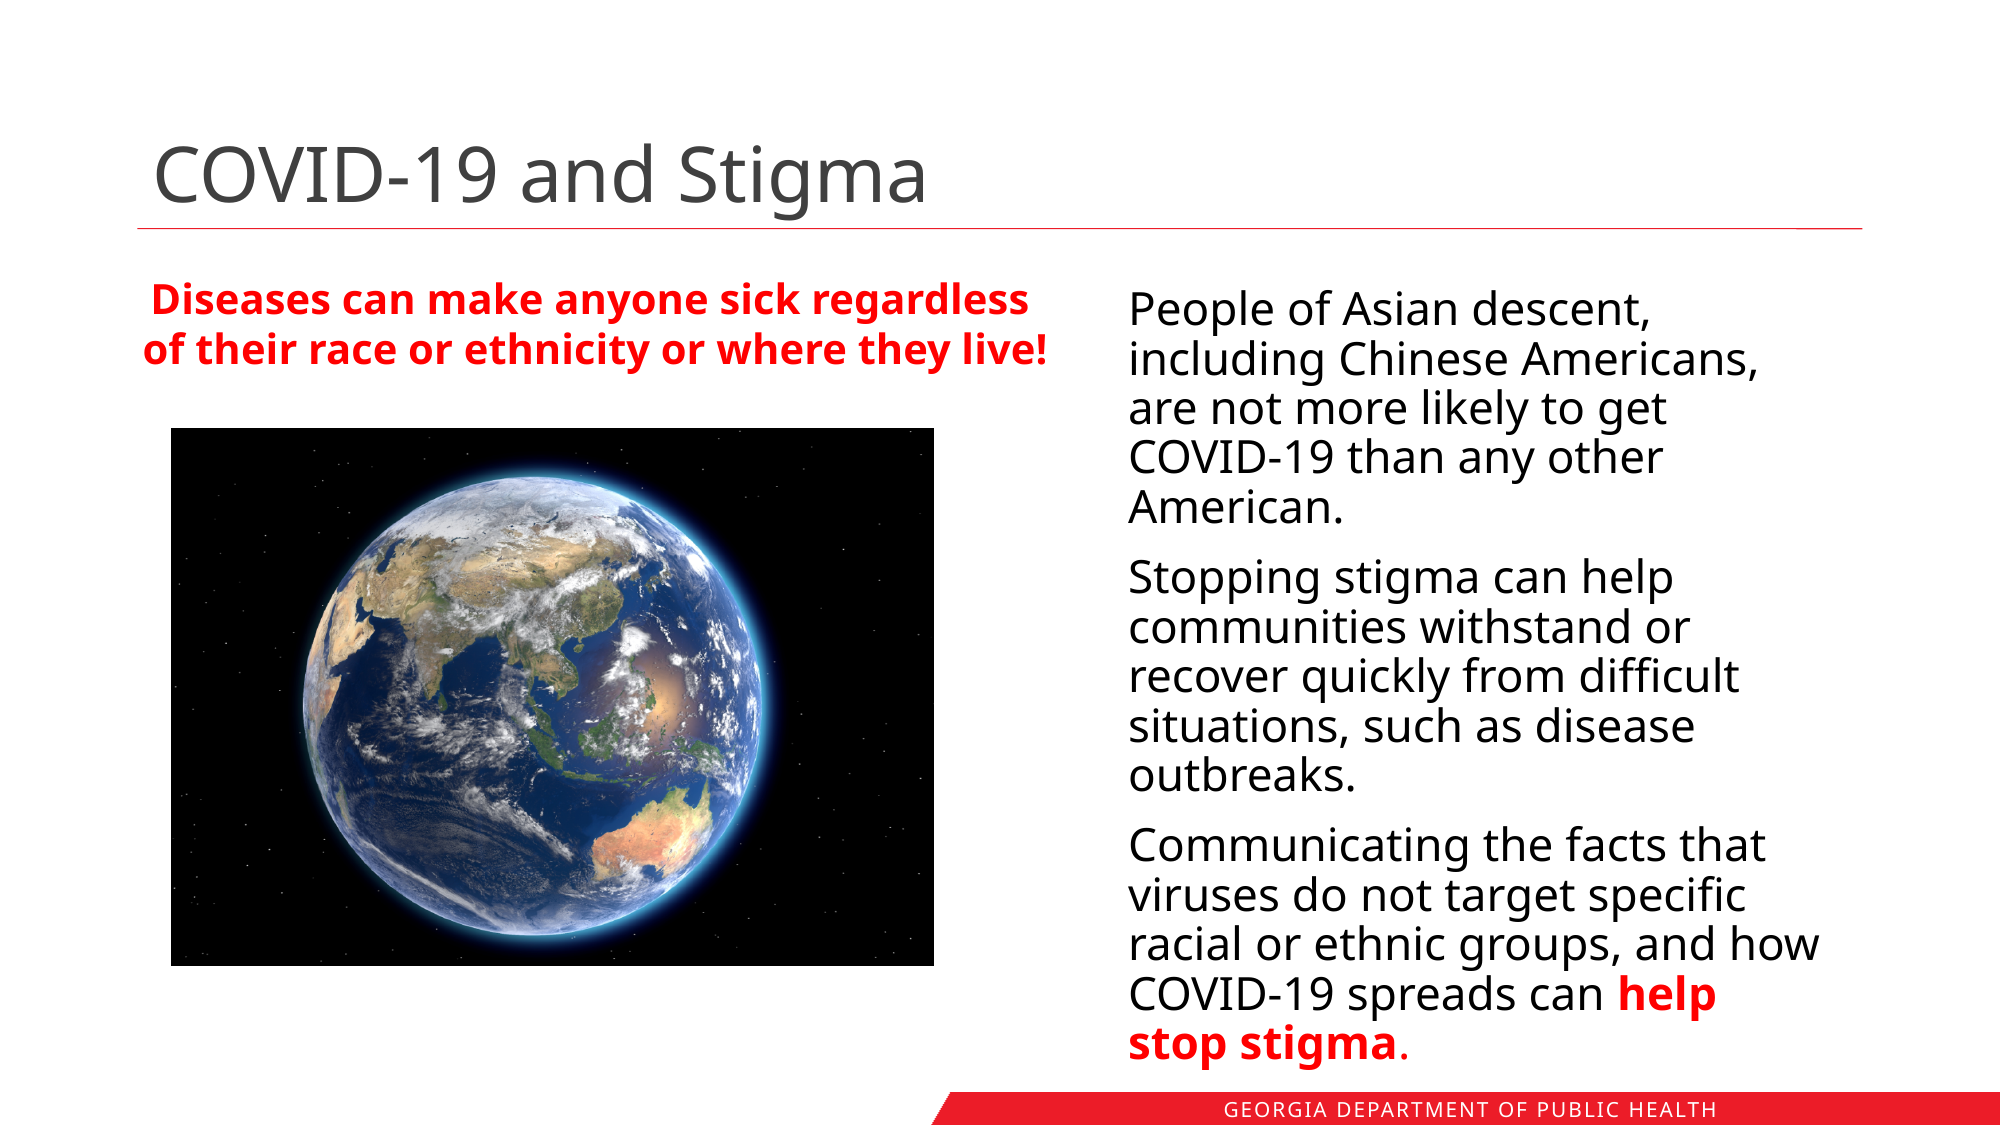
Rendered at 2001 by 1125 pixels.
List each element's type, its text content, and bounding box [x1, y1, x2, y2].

picture [931, 1092, 2000, 1125]
list People of Asian descent, including Chinese Americans, are not more likely to get COVID-19 than any other American. Stopping stigma can help communities withstand or recover quickly from difficult situations, such as disease outbreaks. Communicating the facts that viruses do not target specific racial or ethnic groups, and how COVID-19 spreads can help stop stigma. [1113, 278, 1841, 1007]
picture [171, 428, 934, 966]
text_box Diseases can make anyone sick regardless of their race or ethnicity or where they live! [90, 265, 1090, 381]
title COVID-19 and Stigma [137, 128, 1863, 229]
